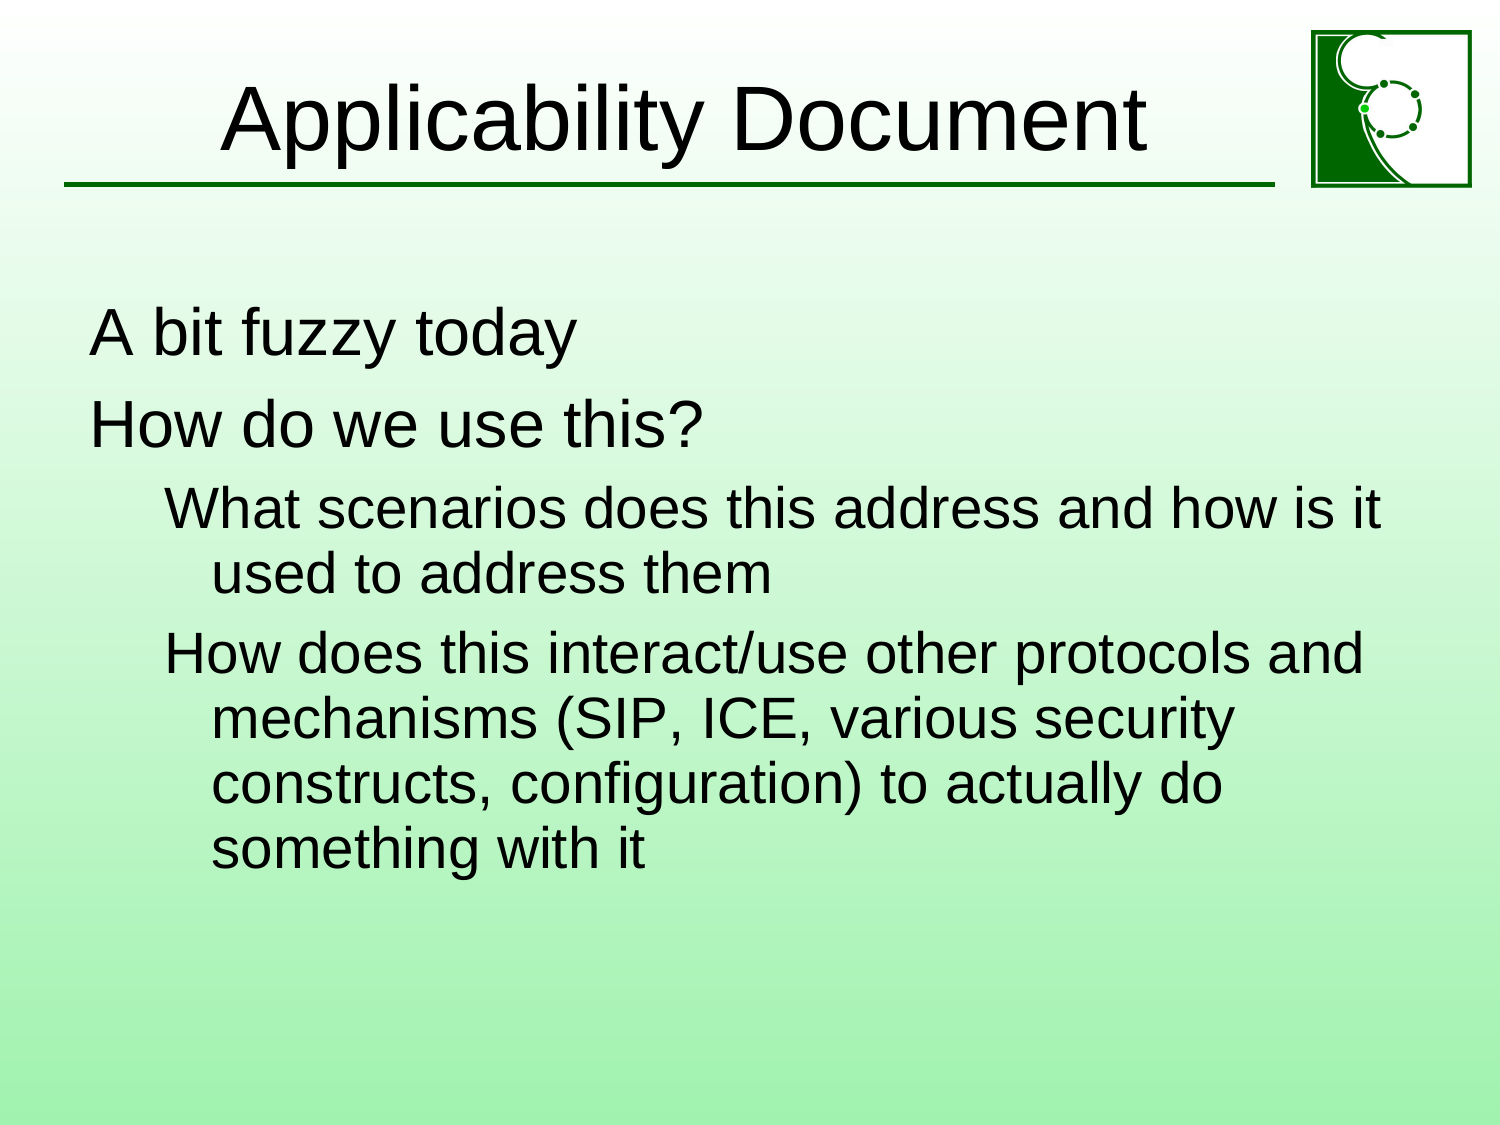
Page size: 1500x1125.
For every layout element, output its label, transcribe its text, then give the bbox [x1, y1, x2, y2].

picture [1311, 30, 1472, 188]
title Applicability Document [76, 24, 1295, 213]
list A bit fuzzy today How do we use this? What scenarios does this address and how is it used to address them How does this interact/use other protocols and mechanisms (SIP, ICE, various security constructs, configuration) to actually do something with it [75, 287, 1426, 1005]
